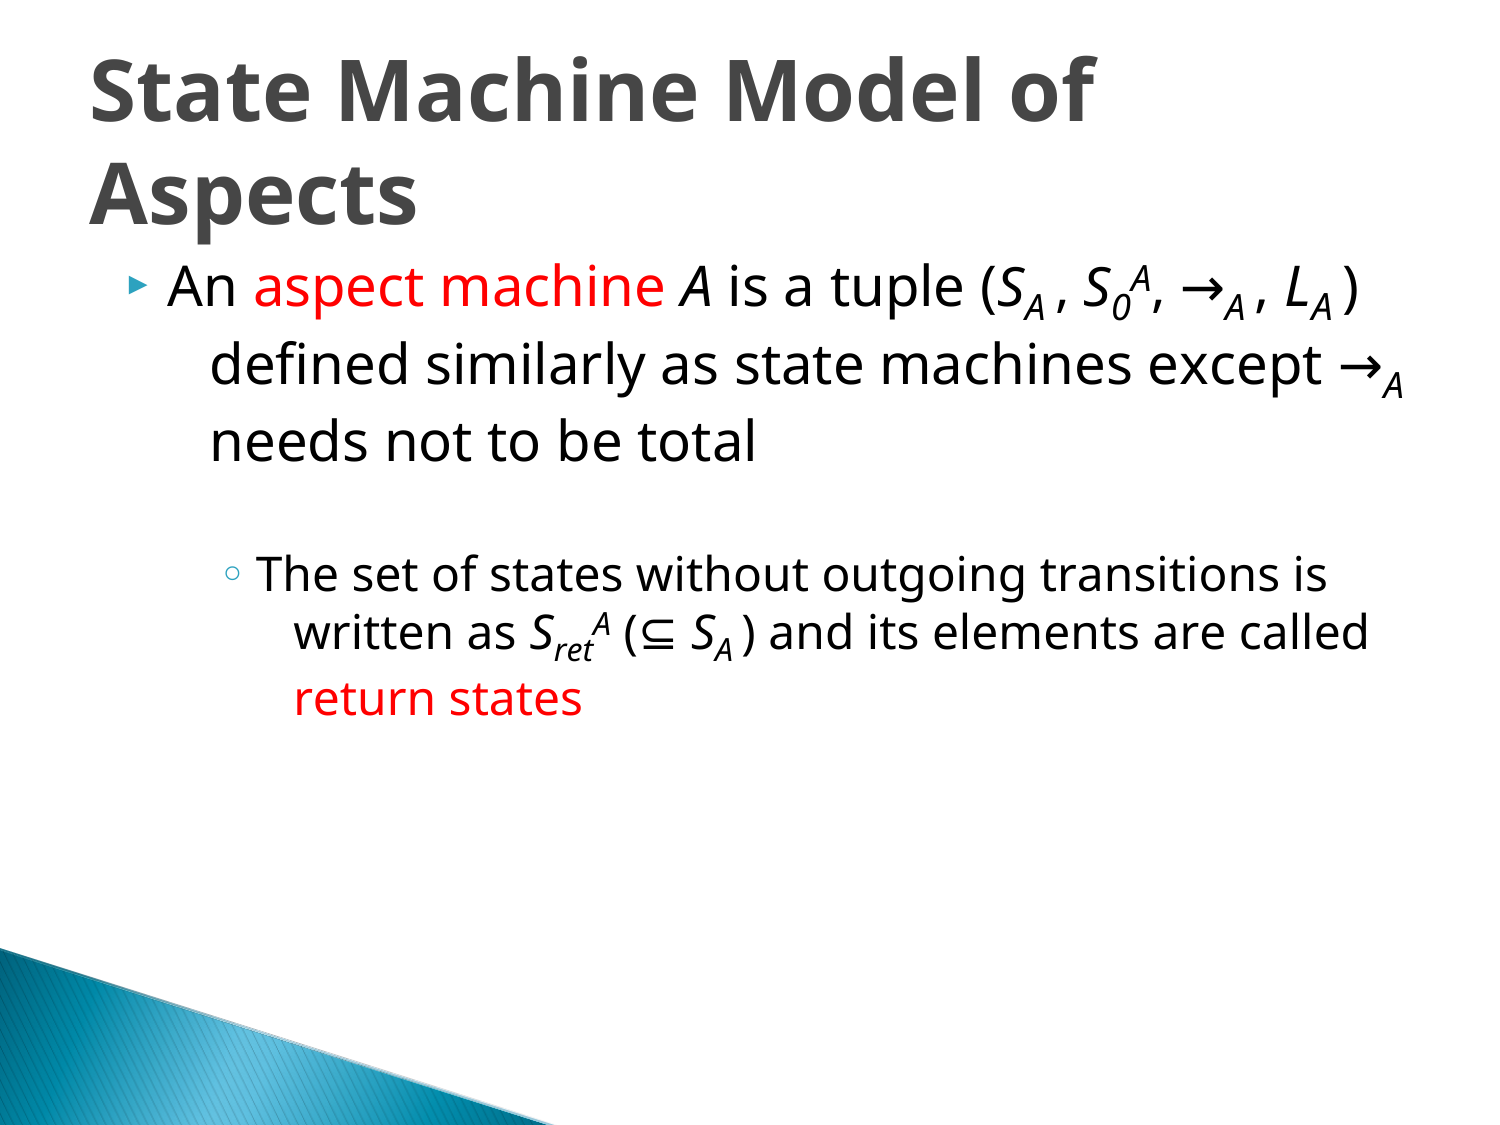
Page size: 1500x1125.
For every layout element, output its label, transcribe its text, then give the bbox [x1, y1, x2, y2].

title State Machine Model of Aspects [75, 28, 1426, 242]
list An aspect machine A is a tuple (SA , S0A, →A , LA ) defined similarly as state machines except →A needs not to be total The set of states without outgoing transitions is written as SretA (⊆ SA ) and its elements are called return states [75, 242, 1426, 987]
